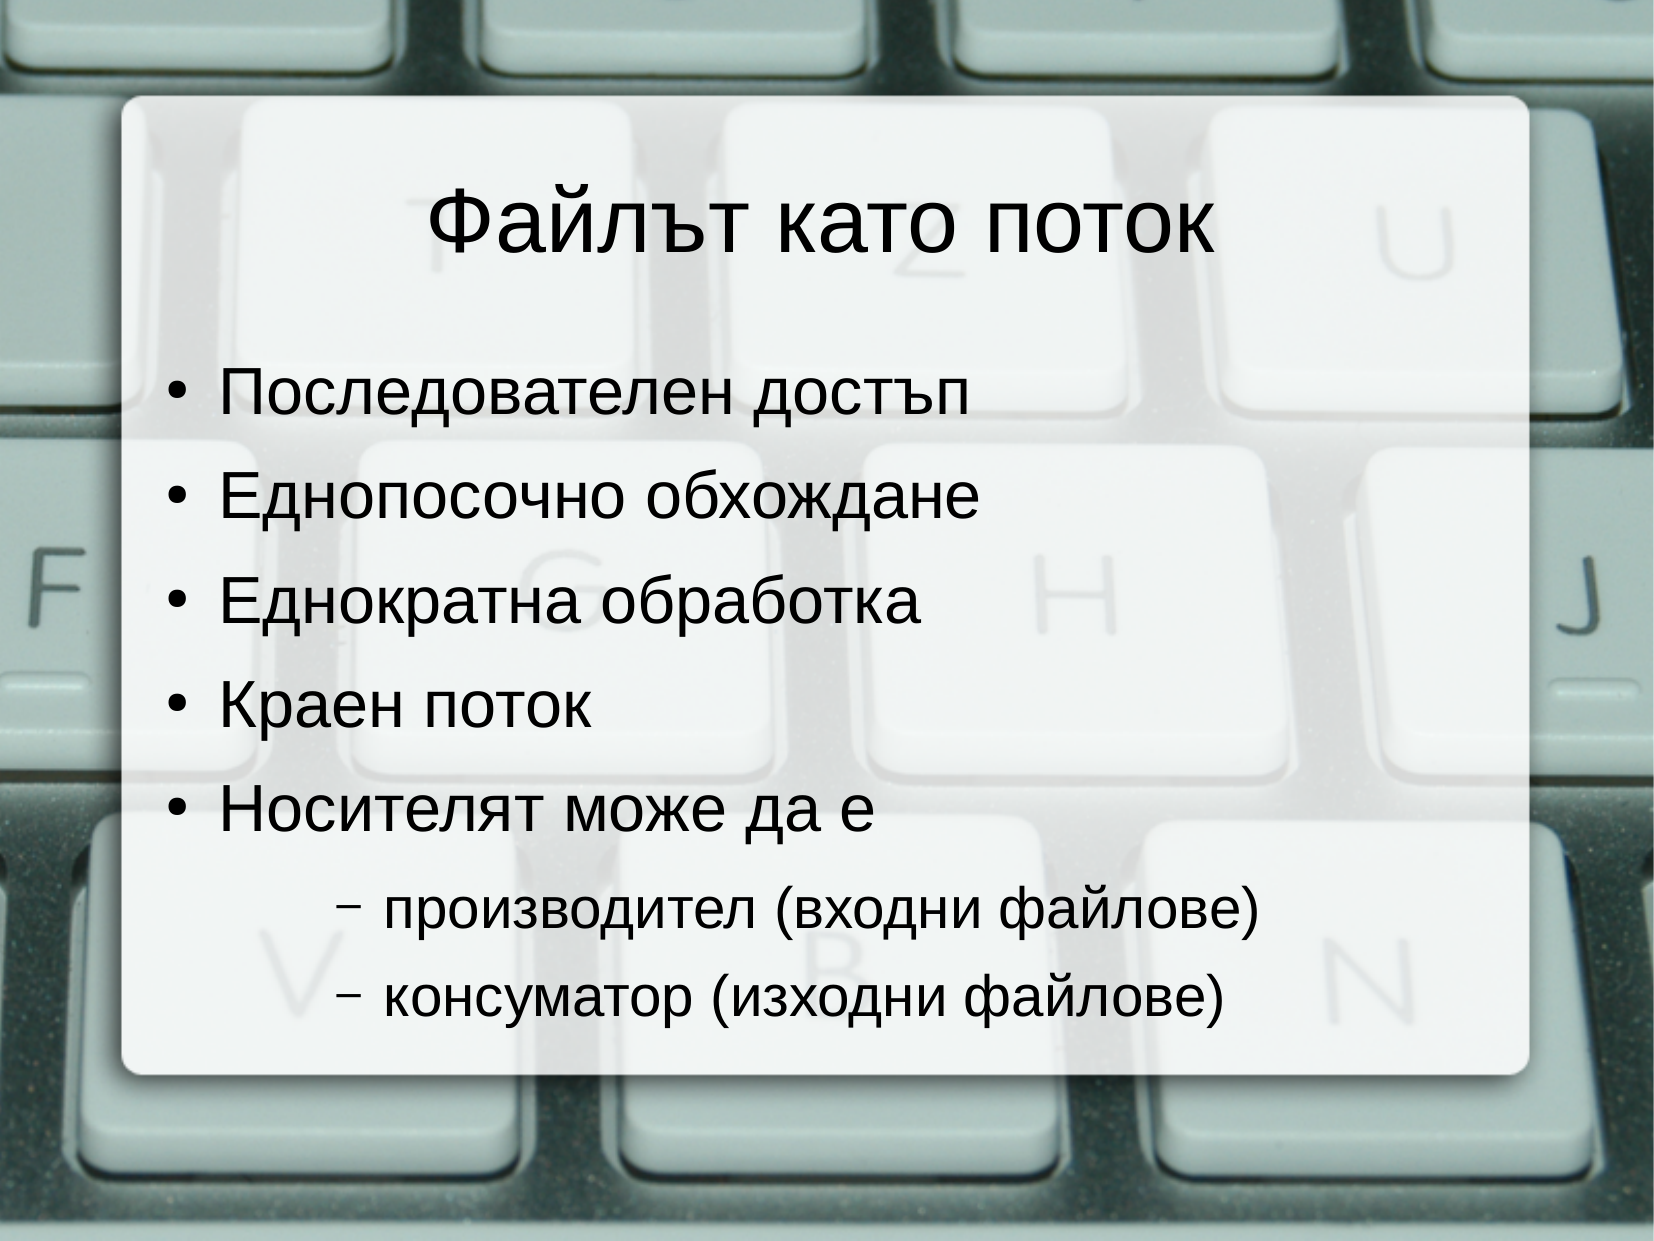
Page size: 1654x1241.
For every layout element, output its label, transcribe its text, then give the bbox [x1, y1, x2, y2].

list Последователен достъп Еднопосочно обхождане Еднократна обработка Краен поток Носителят може да е производител (входни файлове) консуматор (изходни файлове) [147, 354, 1506, 1074]
picture [0, 0, 1654, 1241]
title Файлът като поток [135, 117, 1506, 325]
